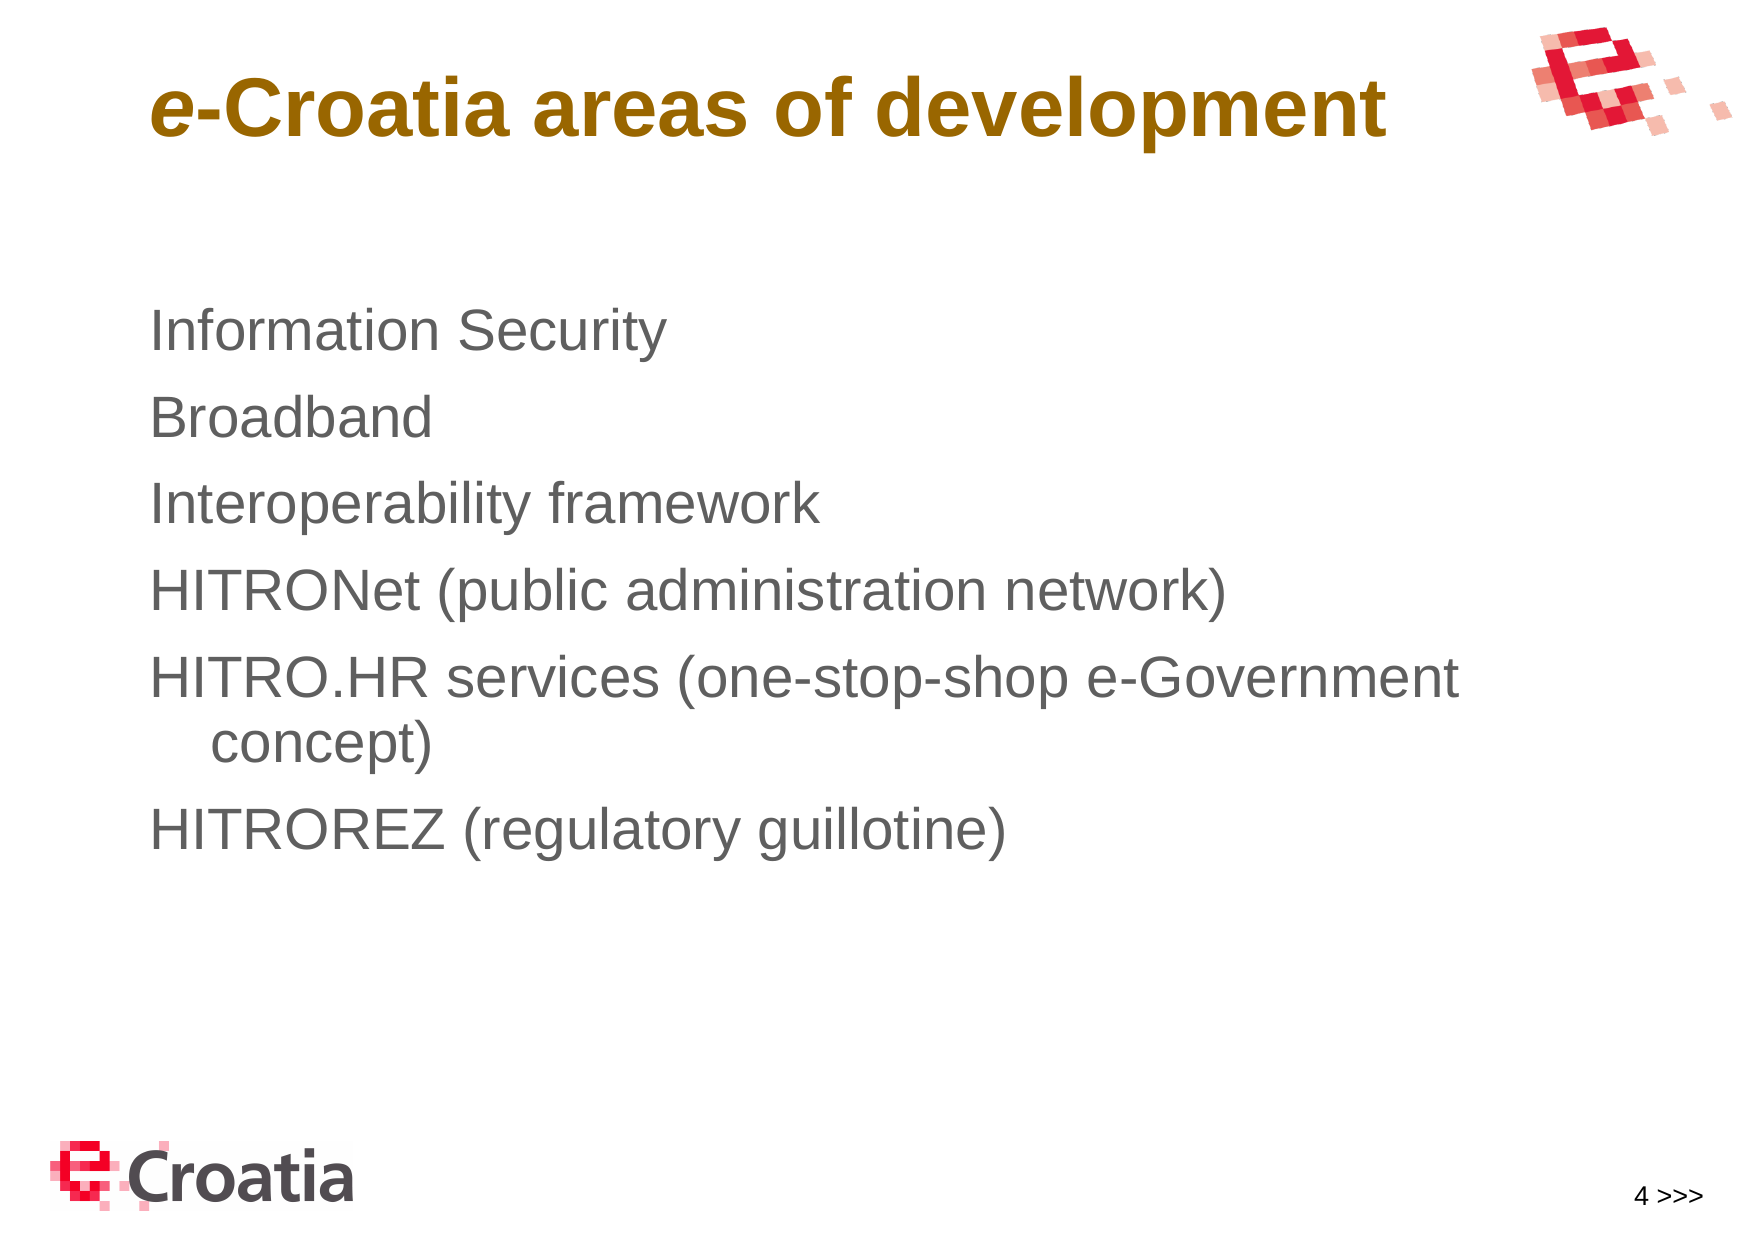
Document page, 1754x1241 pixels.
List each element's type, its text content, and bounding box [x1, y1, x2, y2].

picture [50, 1141, 353, 1211]
title e-Croatia areas of development [132, 53, 1504, 278]
picture [1526, 23, 1736, 140]
list Information Security Broadband Interoperability framework HITRONet (public administration network) HITRO.HR services (one-stop-shop e-Government concept) HITROREZ (regulatory guillotine) [132, 289, 1657, 1046]
